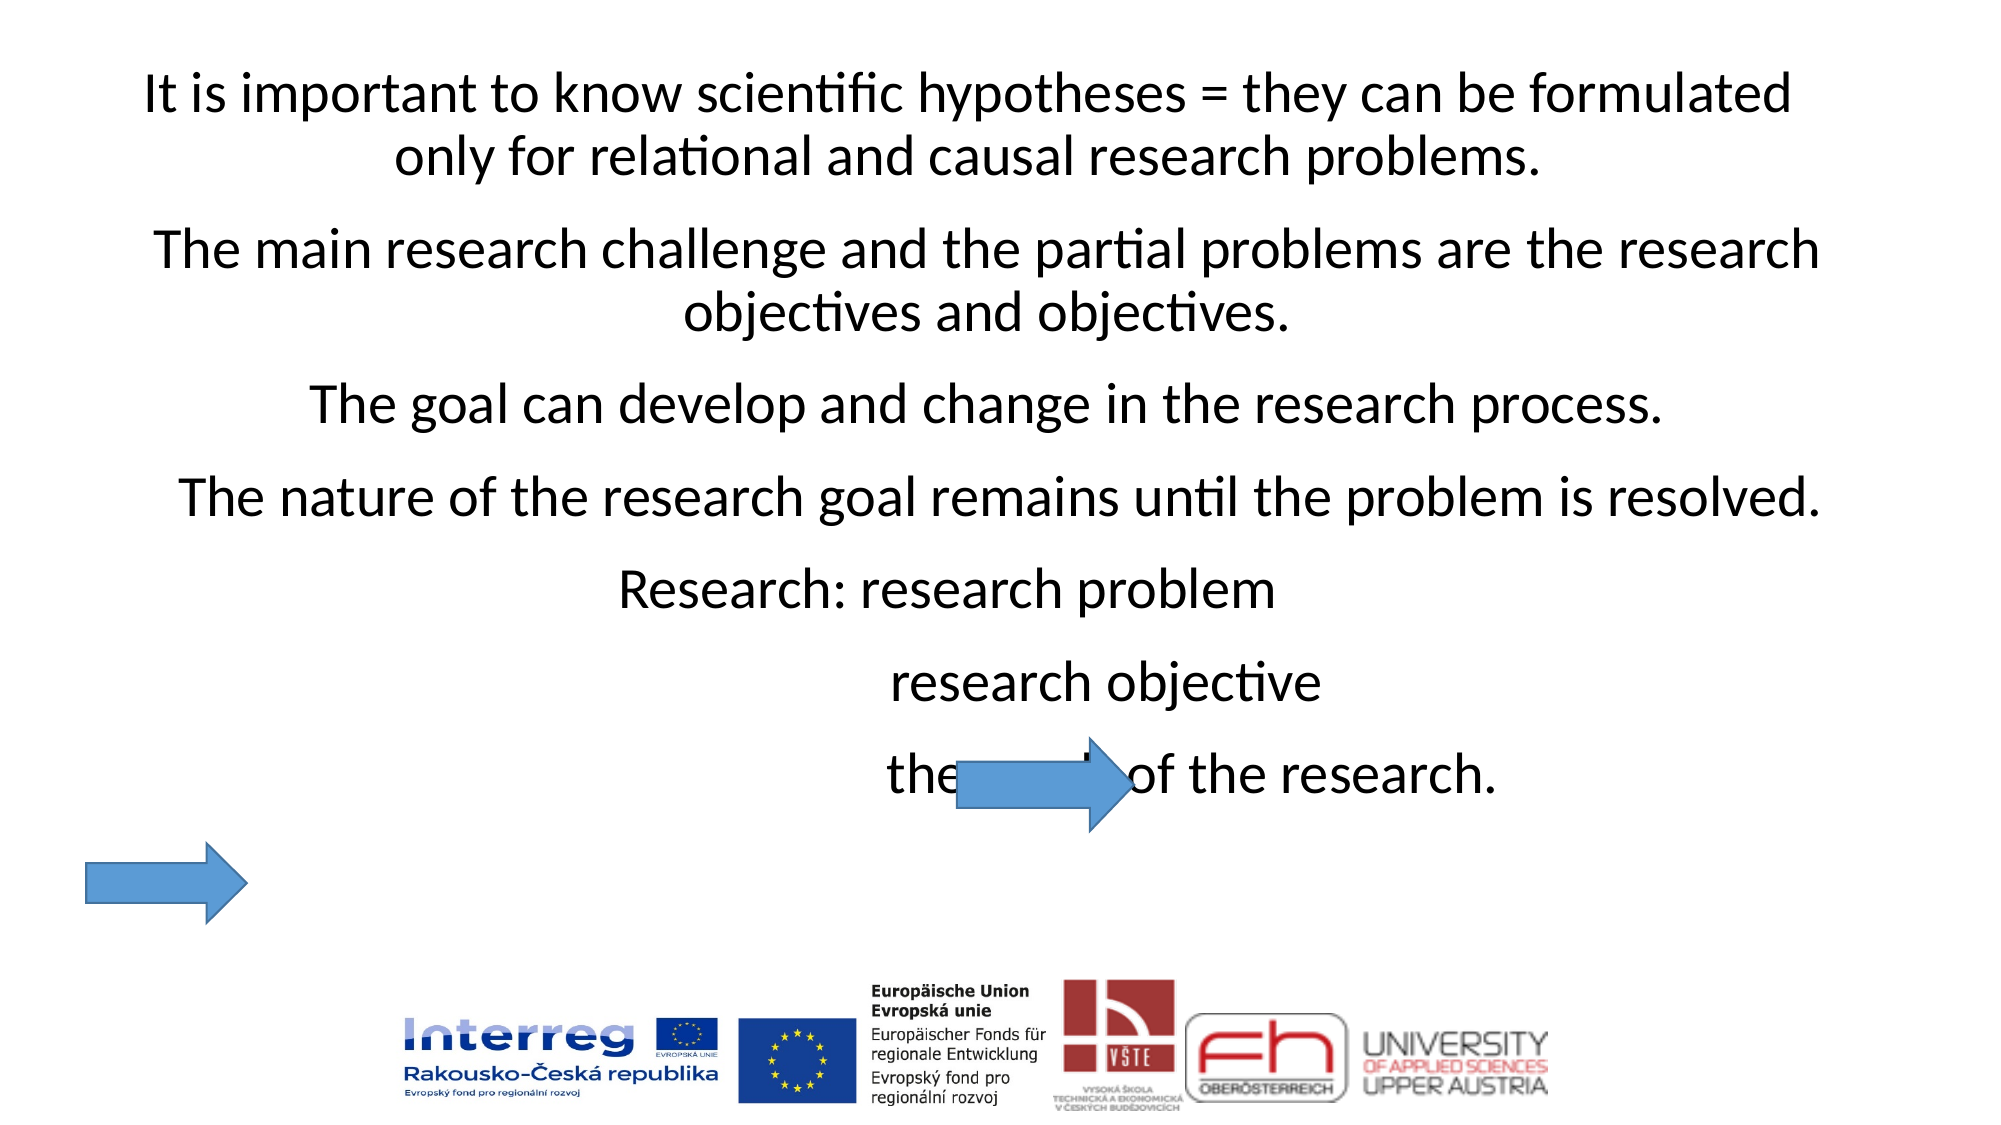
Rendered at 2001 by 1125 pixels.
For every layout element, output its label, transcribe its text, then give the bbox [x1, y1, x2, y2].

picture [374, 984, 1046, 1125]
text_box [956, 738, 1135, 832]
picture [1185, 1013, 1548, 1103]
picture [1053, 979, 1184, 1111]
text_box [86, 843, 247, 923]
list It is important to know scientific hypotheses = they can be formulated only for relational and causal research problems. The main research challenge and the partial problems are the research objectives and objectives. The goal can develop and change in the research process. The nature of the research goal remains until the problem is resolved. Research: research problem research objective the result of the research. [75, 55, 1863, 1014]
